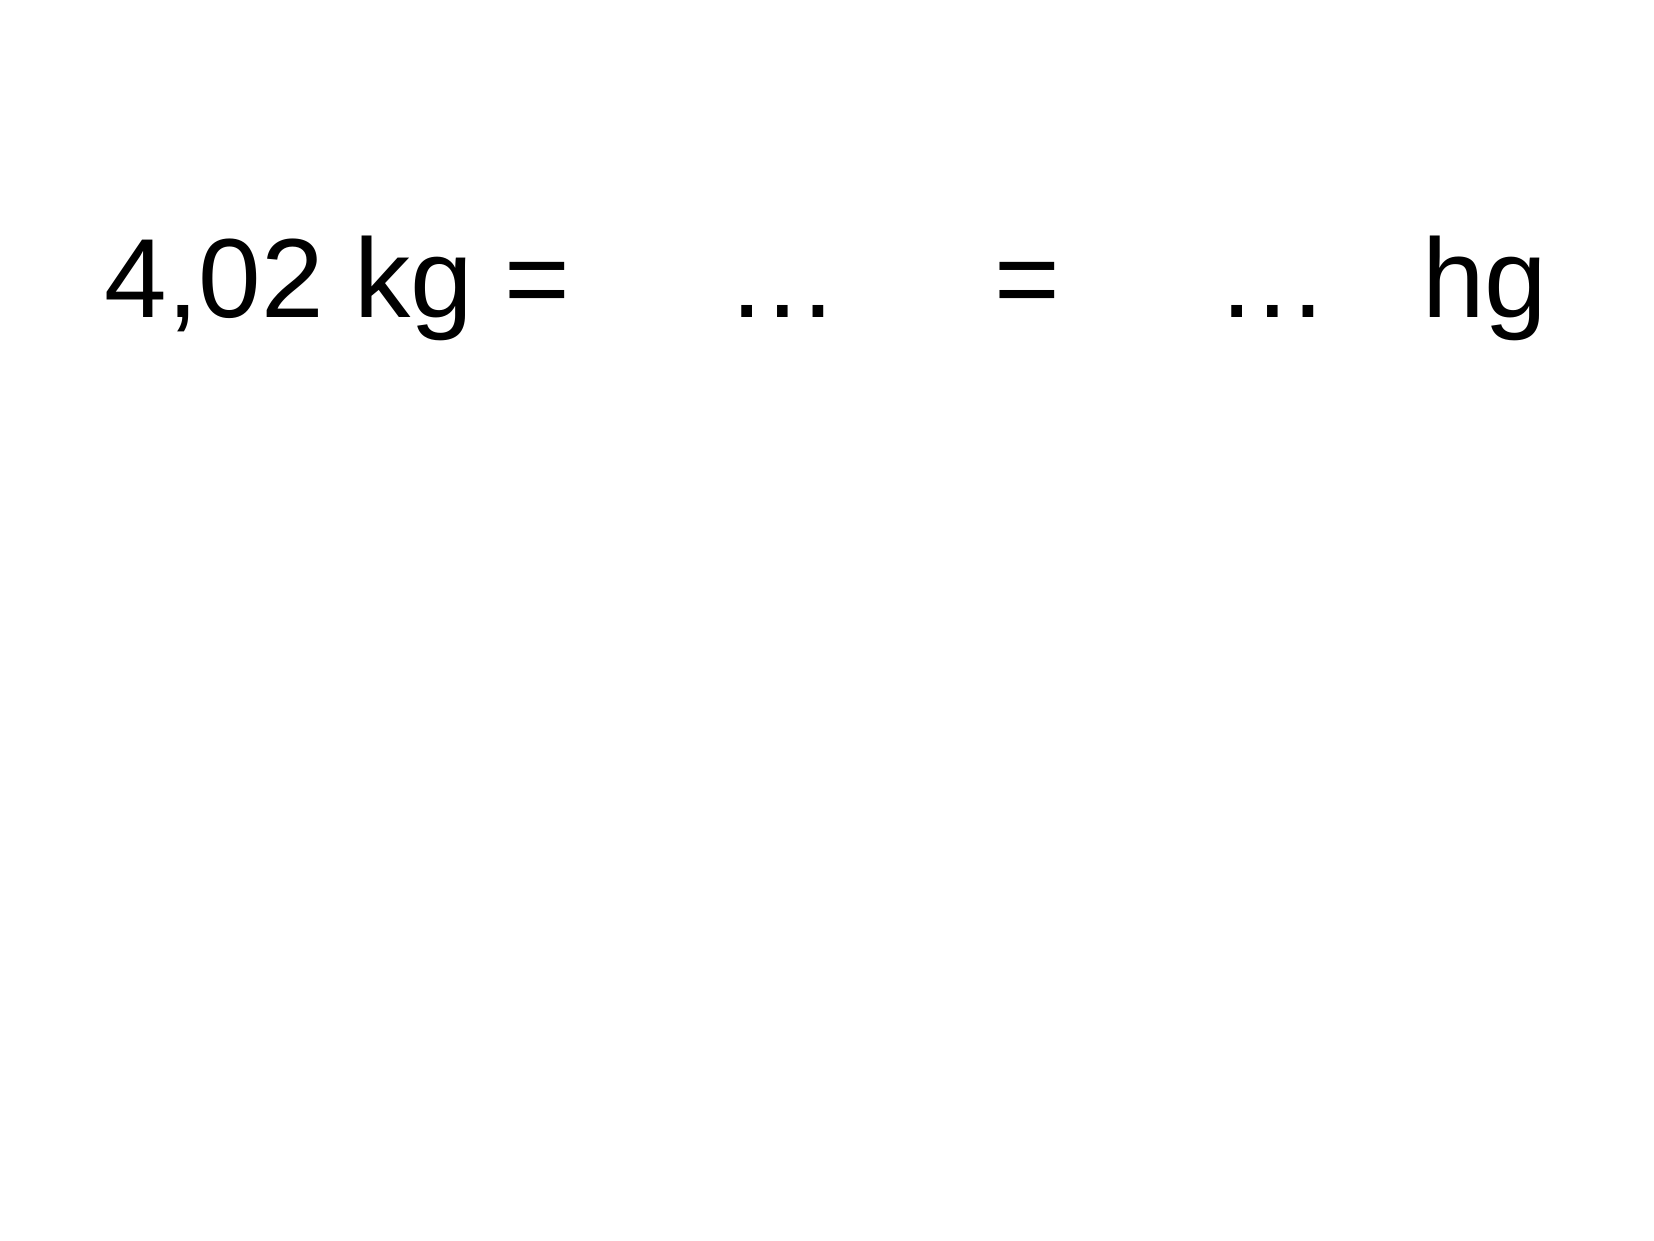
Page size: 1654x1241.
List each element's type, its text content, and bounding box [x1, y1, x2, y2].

subtitle 4,02 kg = … = … hg [82, 37, 1571, 520]
